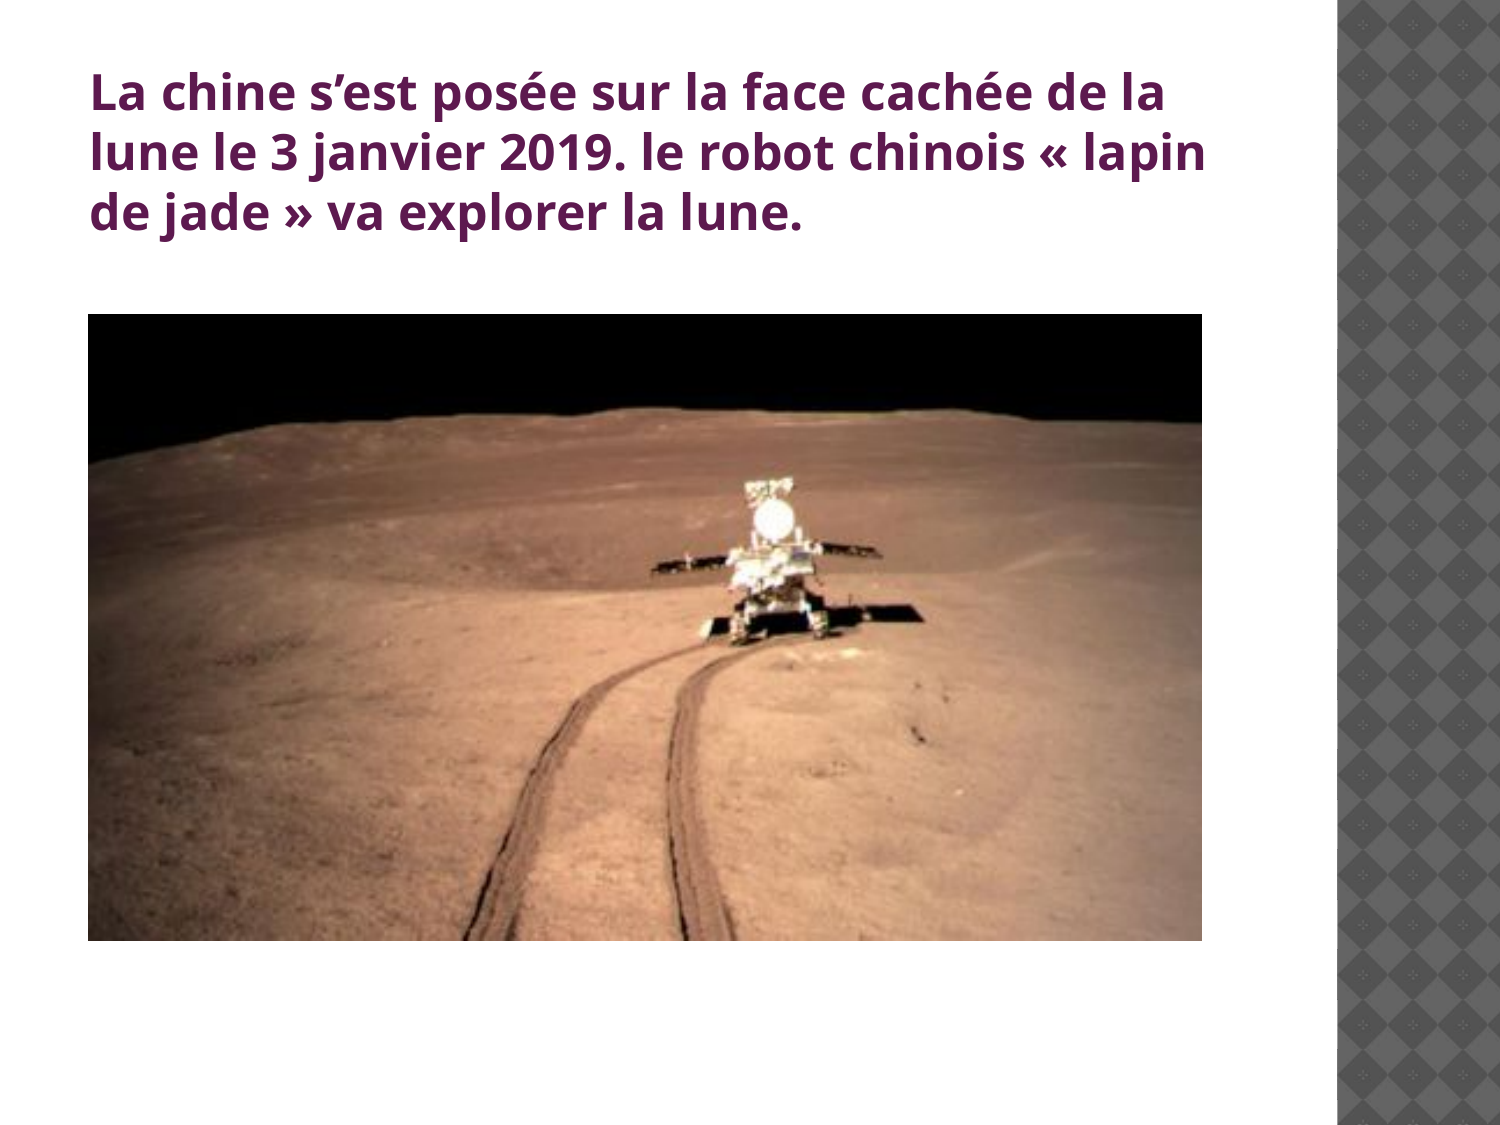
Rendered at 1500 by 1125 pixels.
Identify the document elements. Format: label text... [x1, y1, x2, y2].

picture [1337, 0, 1500, 1125]
picture [88, 314, 1202, 941]
title La chine s’est posée sur la face cachée de la lune le 3 janvier 2019. le robot chinois « lapin de jade » va explorer la lune. [75, 52, 1263, 240]
